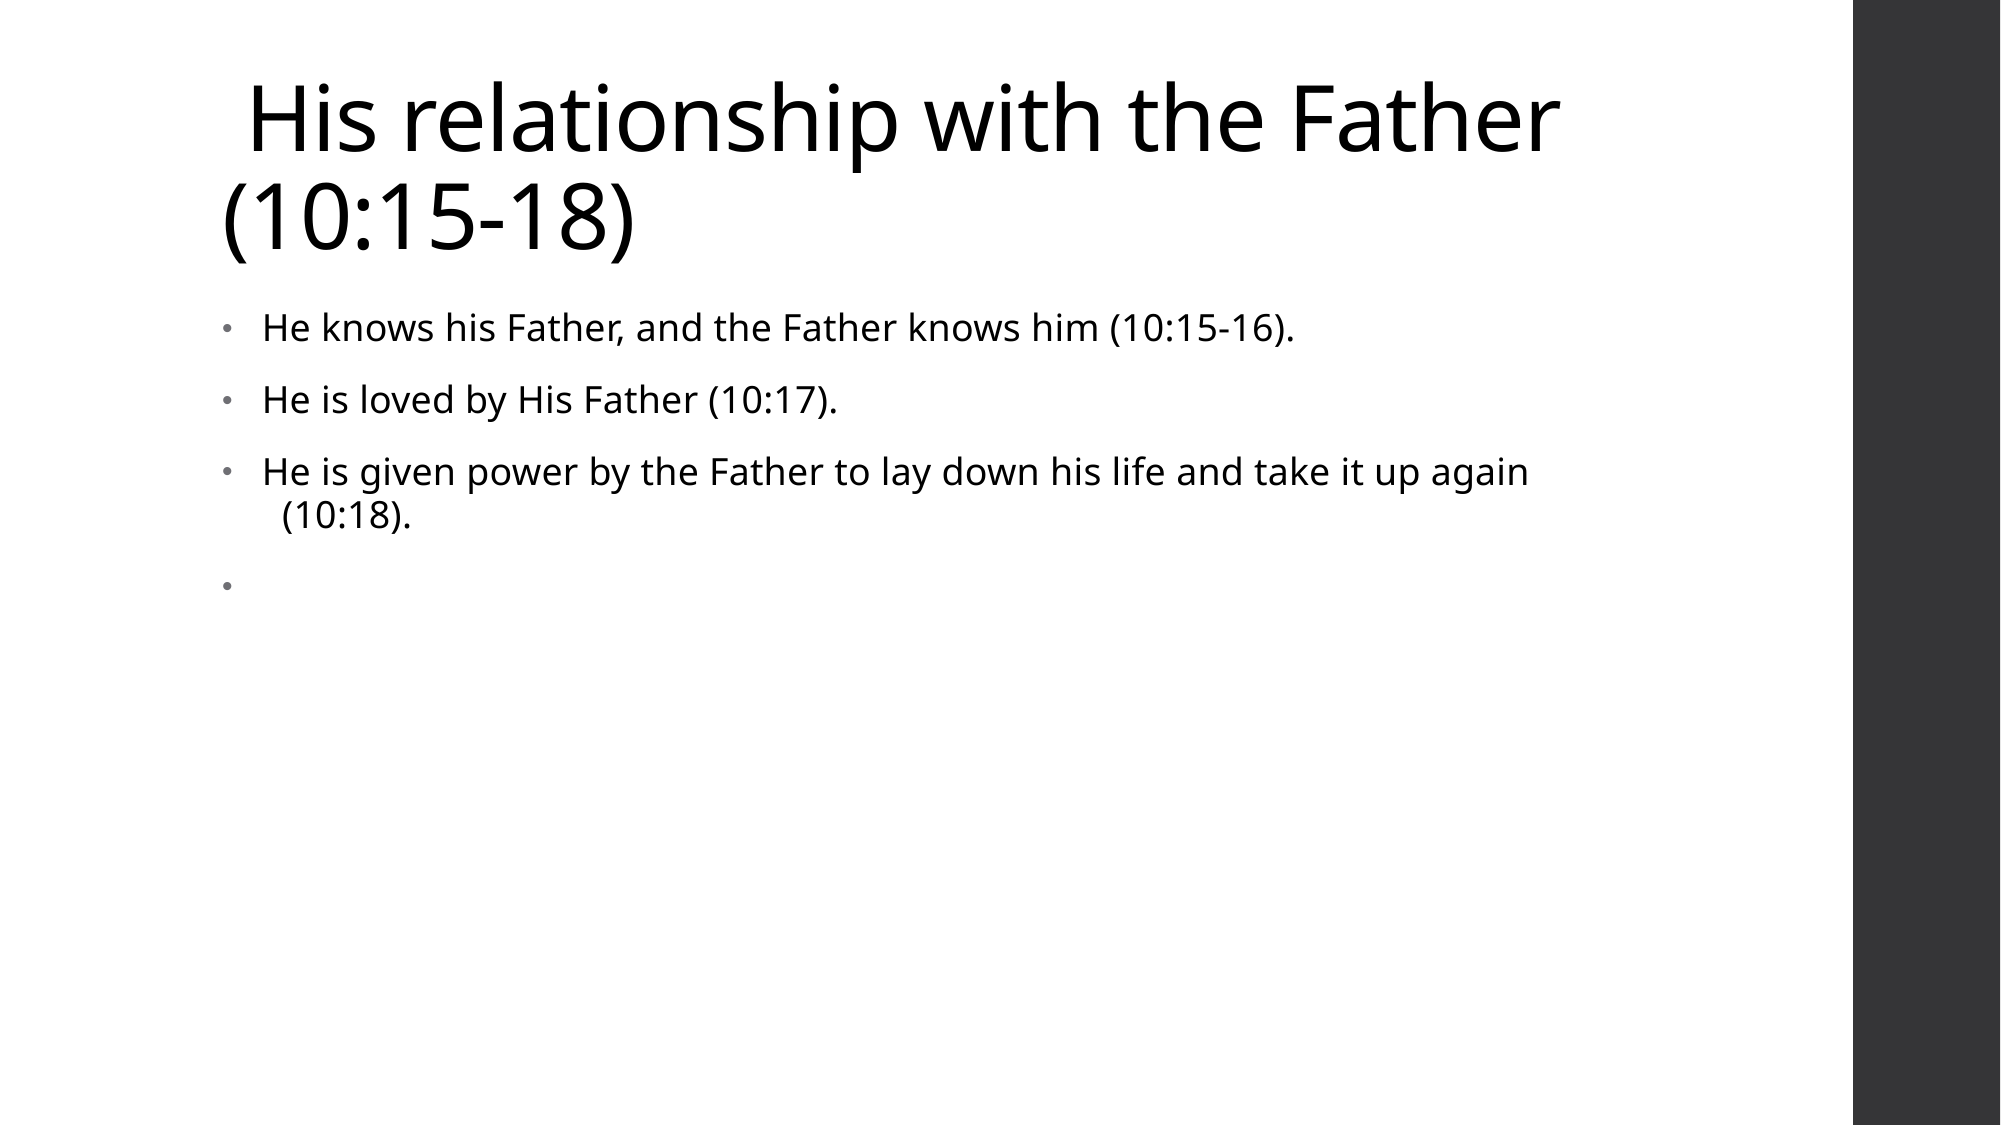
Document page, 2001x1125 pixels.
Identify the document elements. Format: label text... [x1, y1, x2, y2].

title His relationship with the Father (10:15-18) [206, 60, 1797, 278]
list He knows his Father, and the Father knows him (10:15-16). He is loved by His Father (10:17). He is given power by the Father to lay down his life and take it up again (10:18). [206, 299, 1617, 1014]
